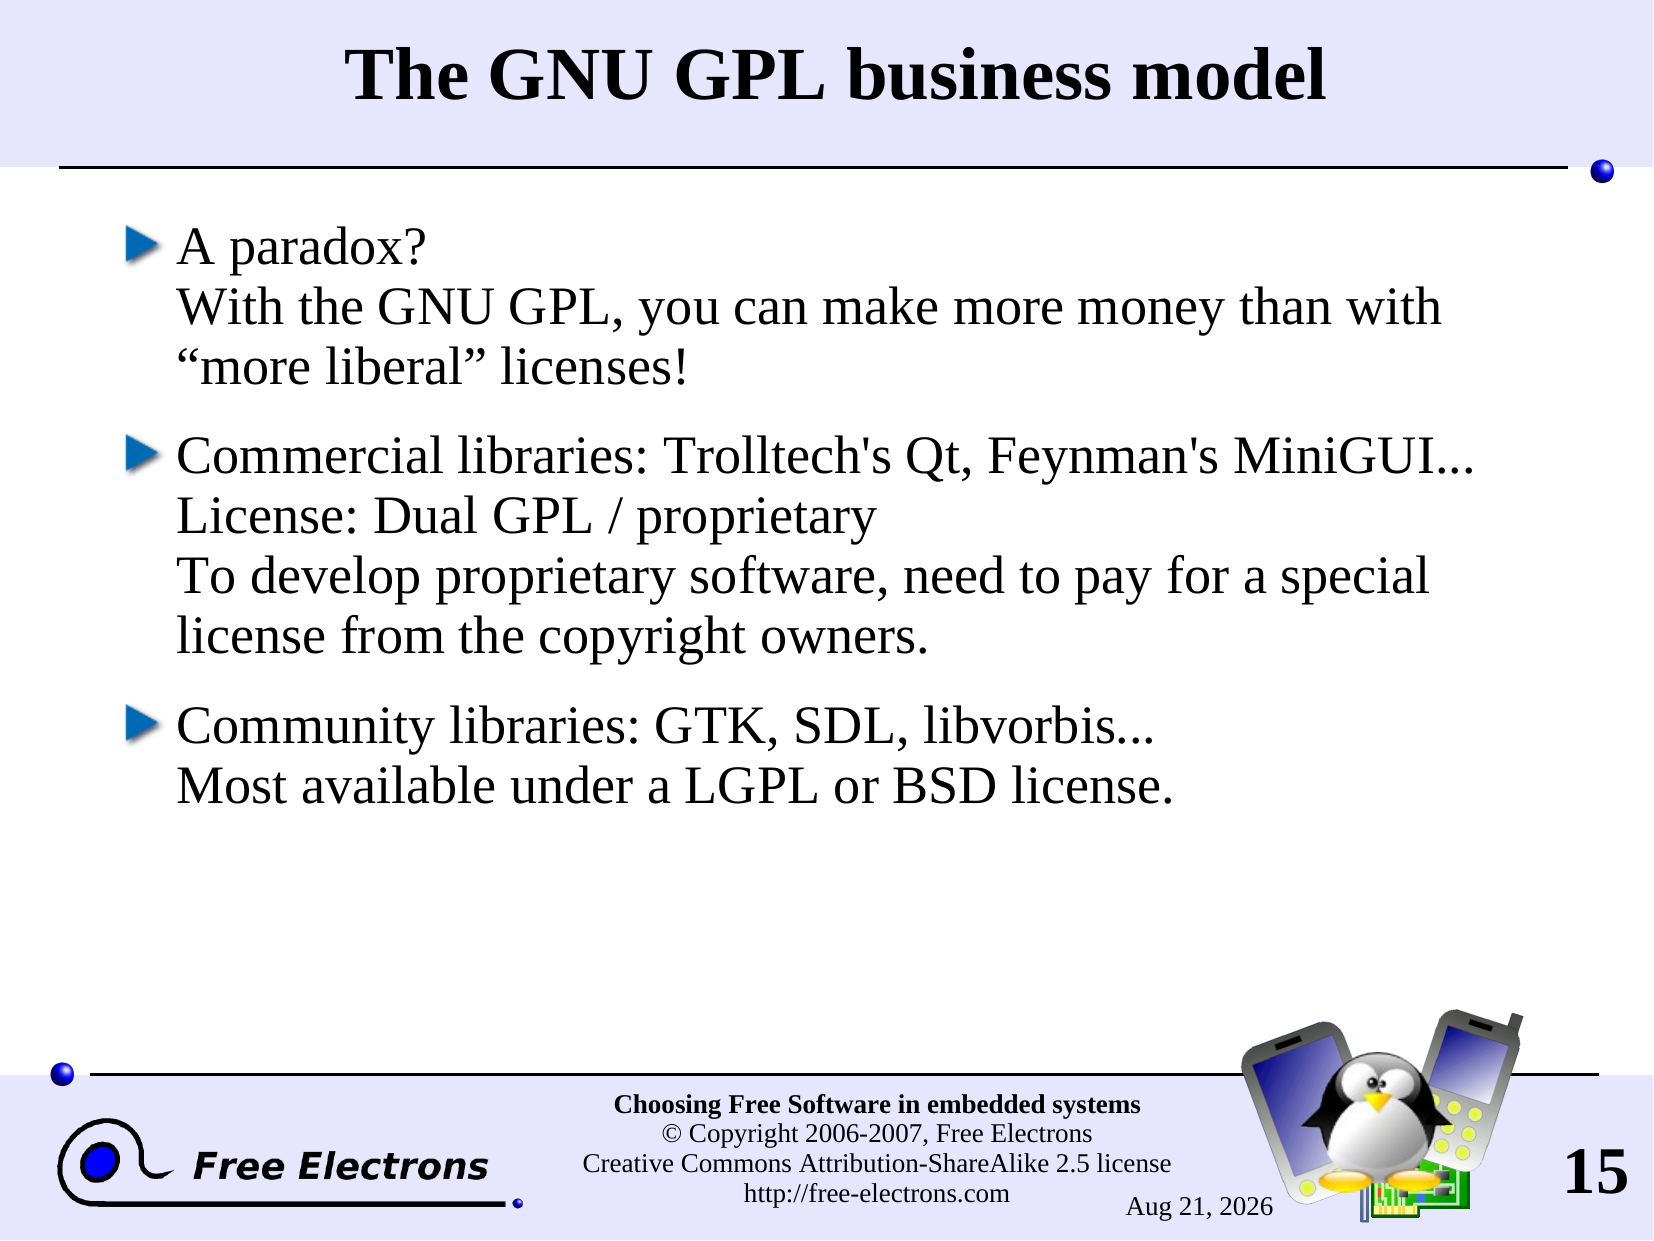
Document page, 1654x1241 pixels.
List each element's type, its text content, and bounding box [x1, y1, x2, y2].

picture [1231, 1007, 1538, 1240]
title The GNU GPL business model [33, 25, 1604, 124]
list A paradox? With the GNU GPL, you can make more money than with “more liberal” licenses! Commercial libraries: Trolltech's Qt, Feynman's MiniGUI... License: Dual GPL / proprietary To develop proprietary software, need to pay for a special license from the copyright owners. Community libraries: GTK, SDL, libvorbis... Most available under a LGPL or BSD license. [105, 216, 1518, 1066]
picture [50, 1107, 527, 1216]
